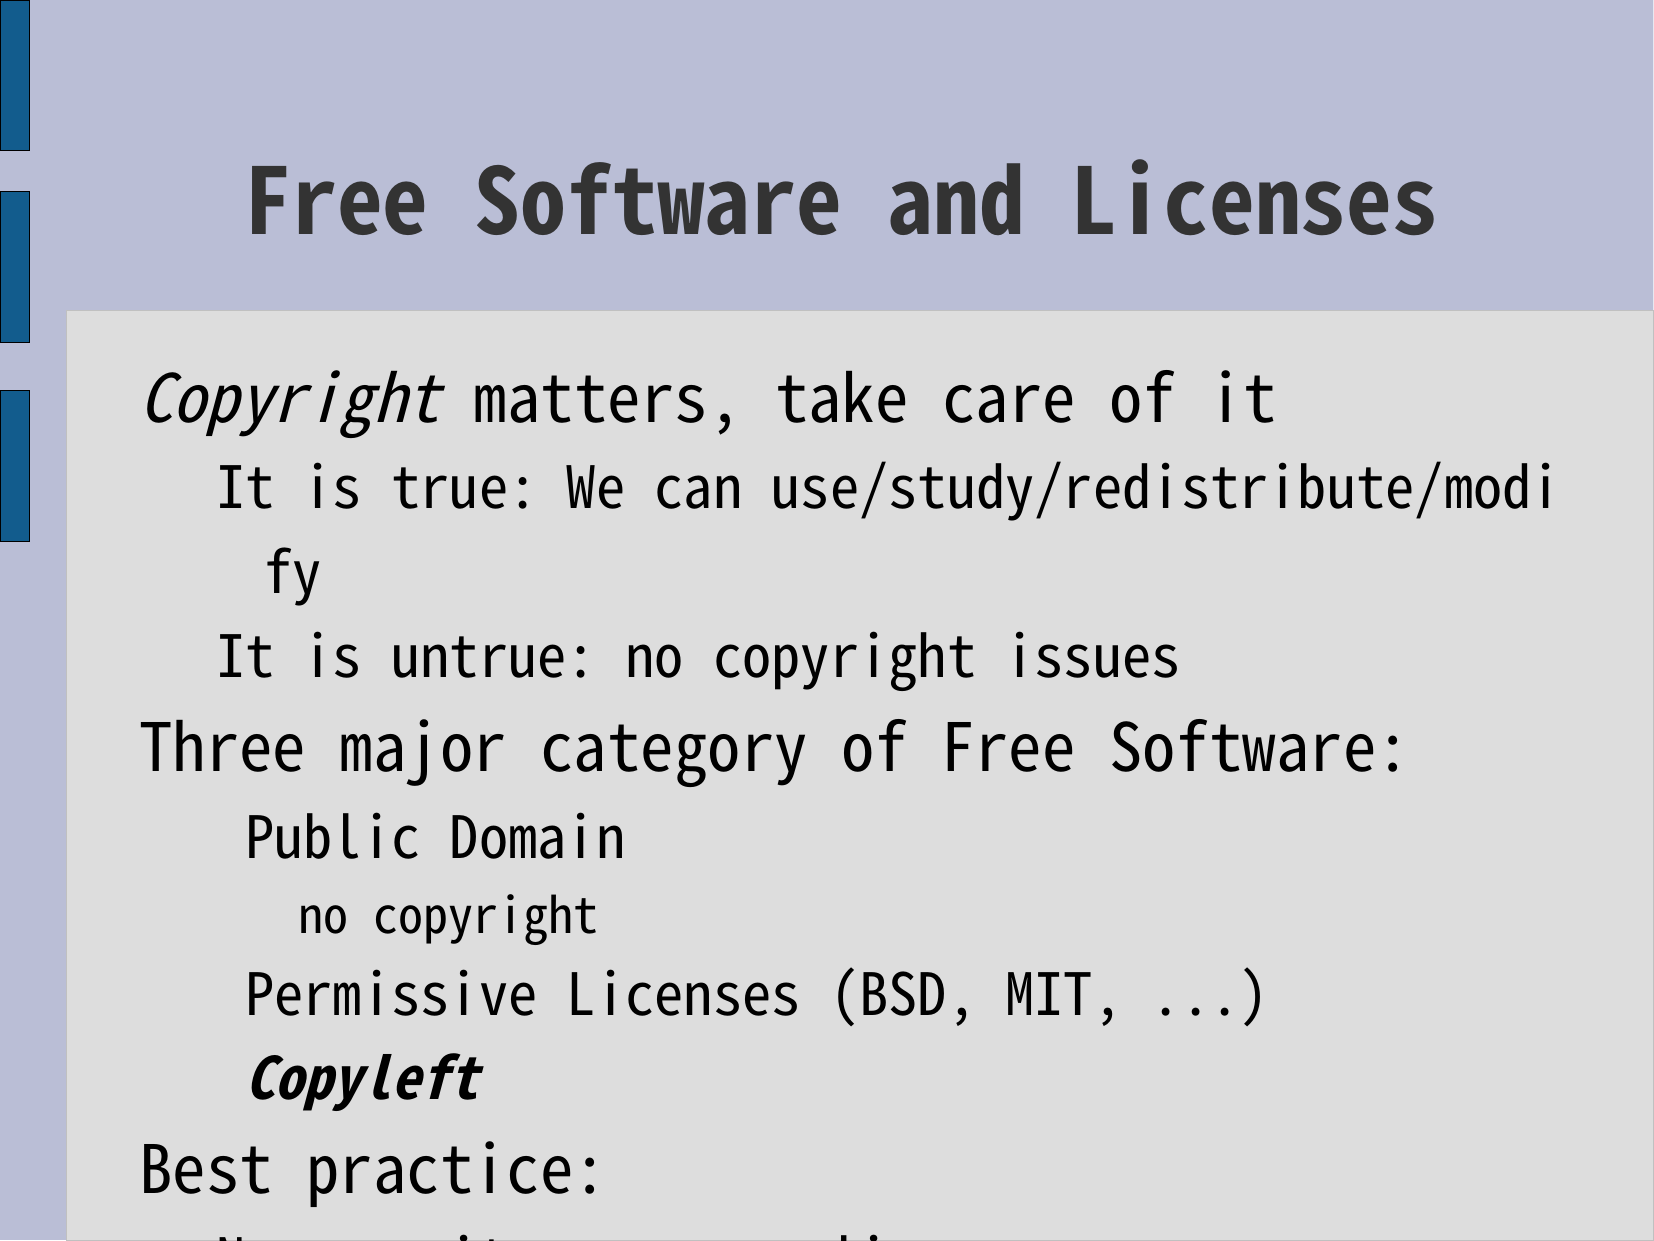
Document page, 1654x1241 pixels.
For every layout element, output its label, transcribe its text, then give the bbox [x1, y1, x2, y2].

title Free Software and Licenses [121, 91, 1565, 299]
list Copyright matters, take care of it It is true: We can use/study/redistribute/modify It is untrue: no copyright issues Three major category of Free Software: Public Domain no copyright Permissive Licenses (BSD, MIT, ...) Copyleft Best practice: Never write your own license, But use well-known license [121, 344, 1565, 1241]
